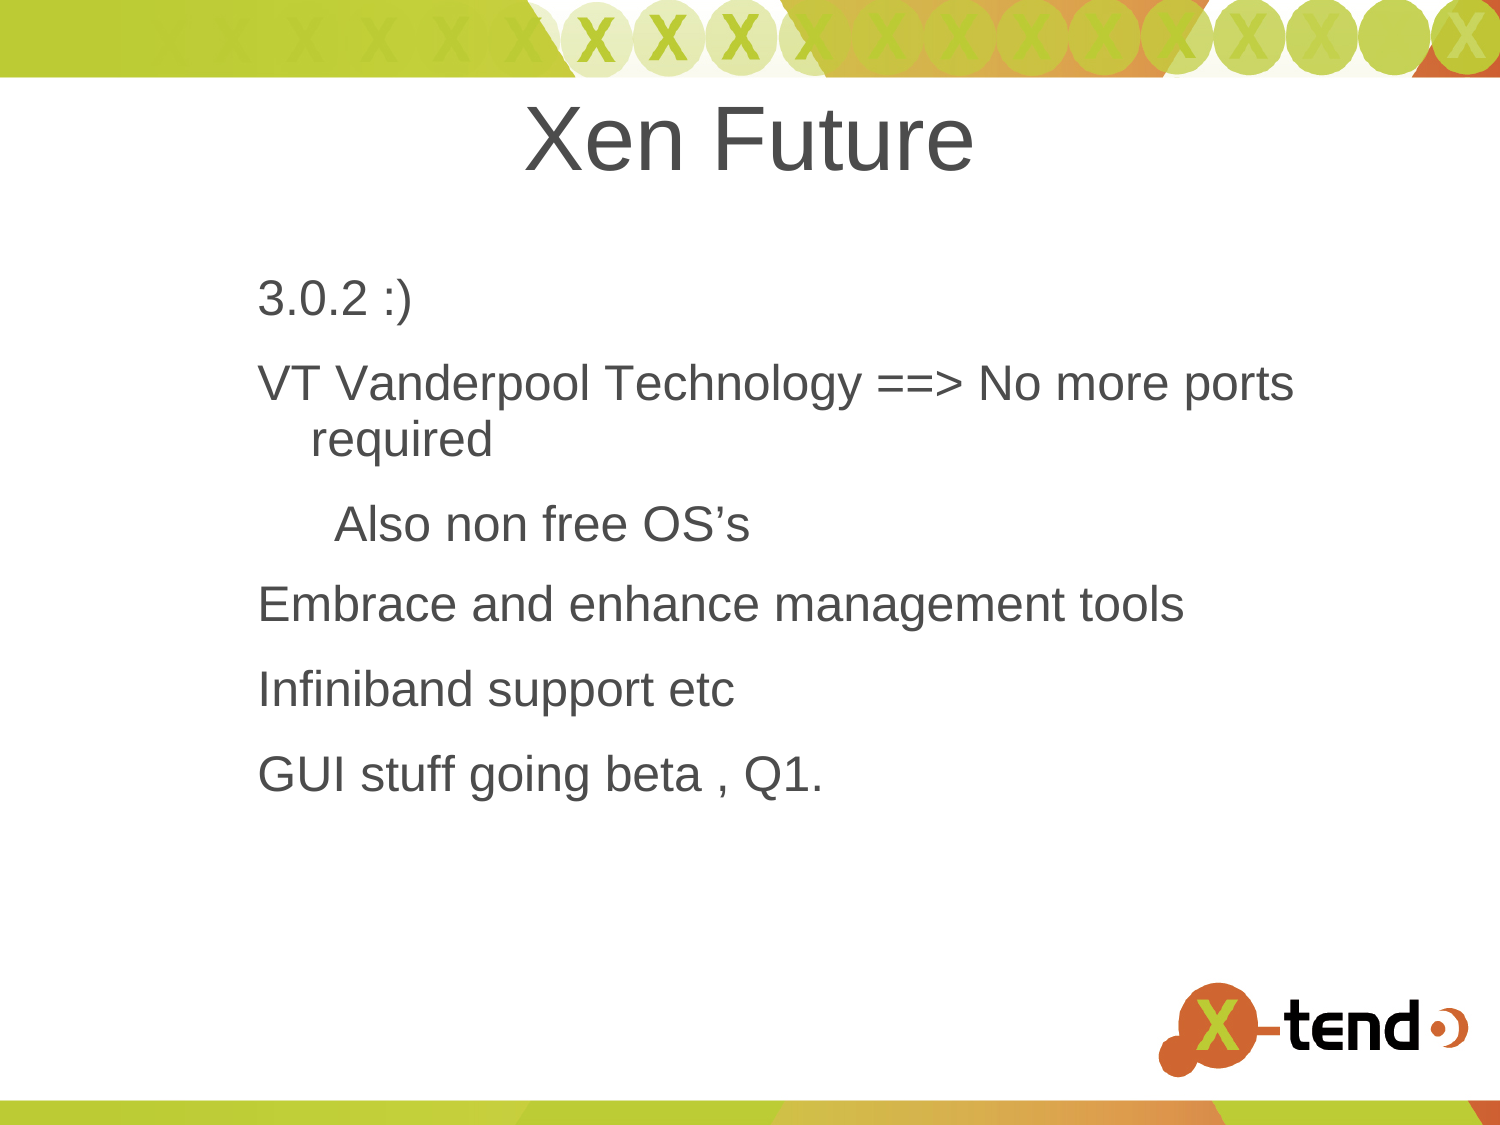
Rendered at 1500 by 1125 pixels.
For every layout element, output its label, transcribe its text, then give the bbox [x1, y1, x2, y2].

list 3.0.2 :) VT Vanderpool Technology ==> No more ports required Also non free OS’s Embrace and enhance management tools Infiniband support etc GUI stuff going beta , Q1. [225, 262, 1476, 1113]
picture [0, 0, 1500, 1125]
title Xen Future [75, 45, 1426, 233]
